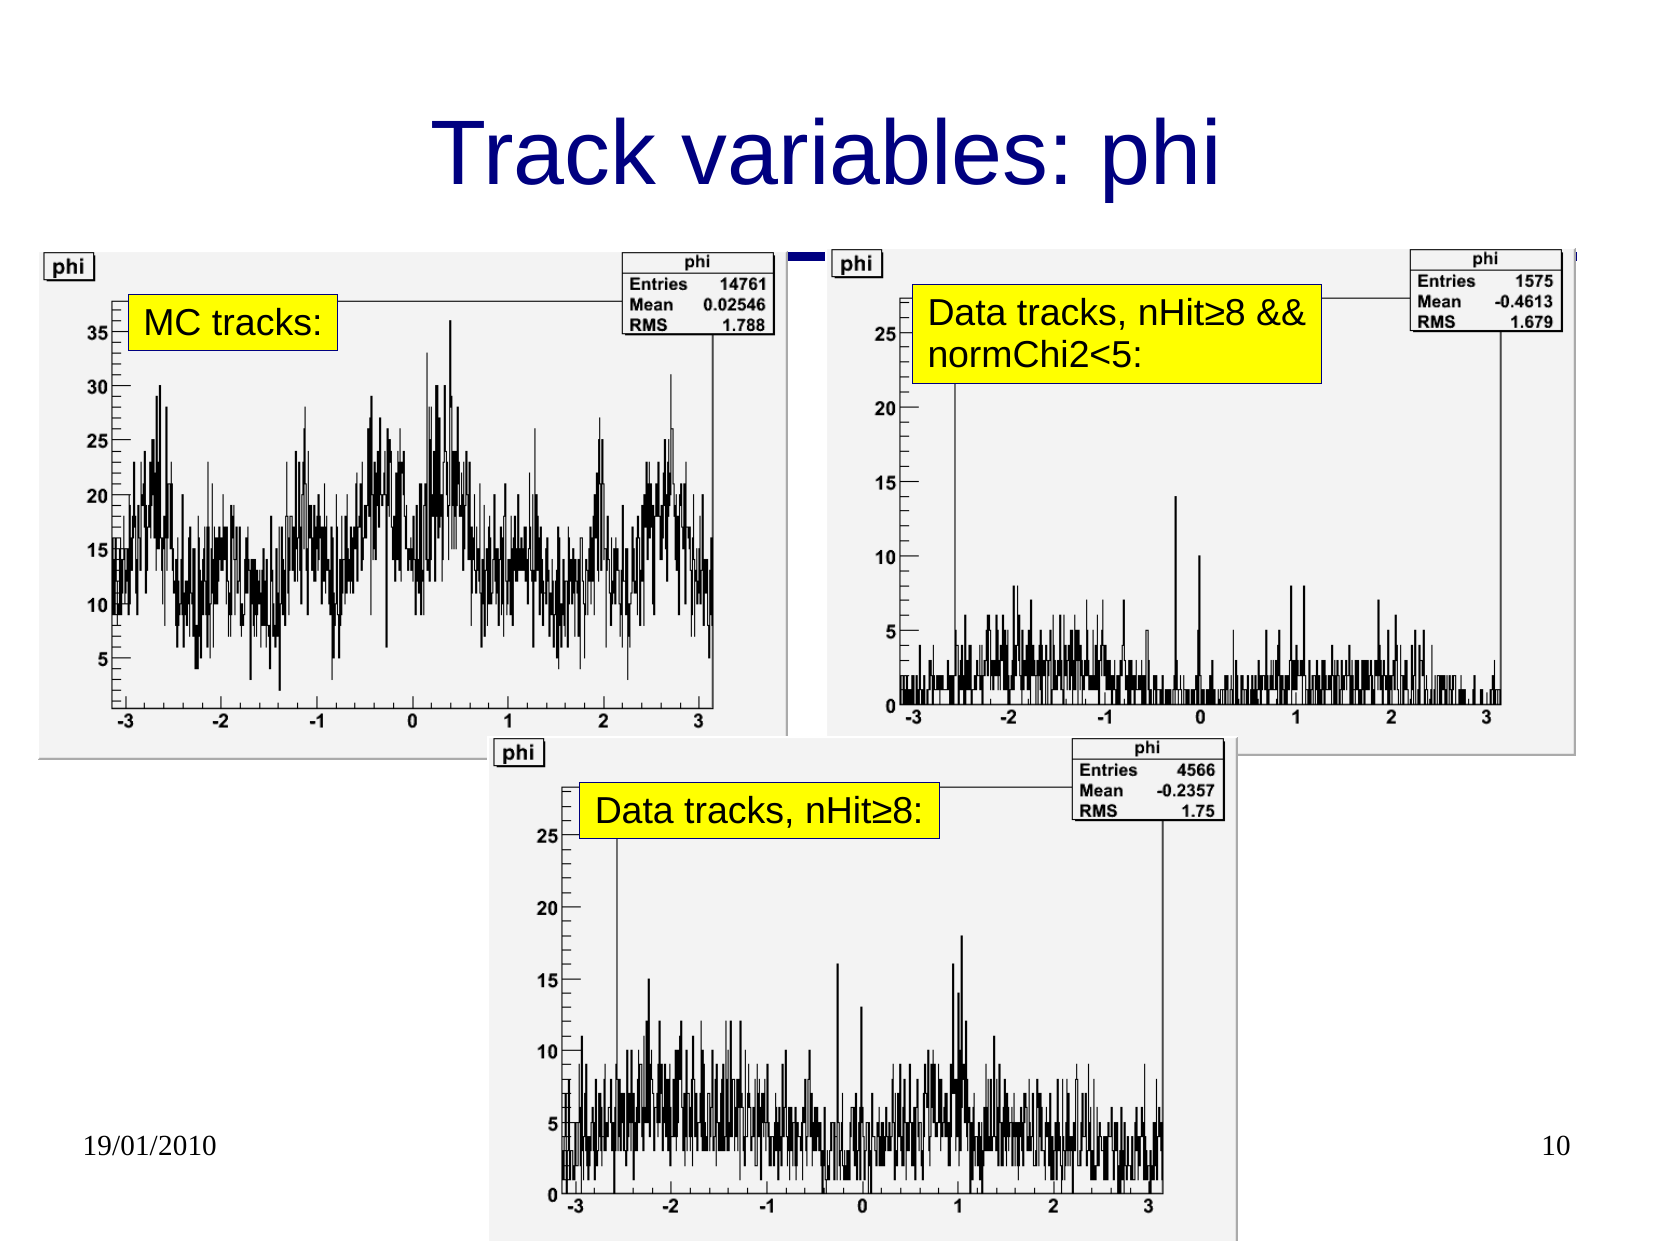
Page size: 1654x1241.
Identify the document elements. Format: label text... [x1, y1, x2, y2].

text_box Data tracks, nHit≥8 && normChi2<5: [912, 284, 1322, 384]
title Track variables: phi [82, 56, 1571, 250]
picture [37, 247, 1576, 1241]
text_box Data tracks, nHit≥8: [579, 782, 940, 839]
text_box MC tracks: [128, 294, 338, 351]
